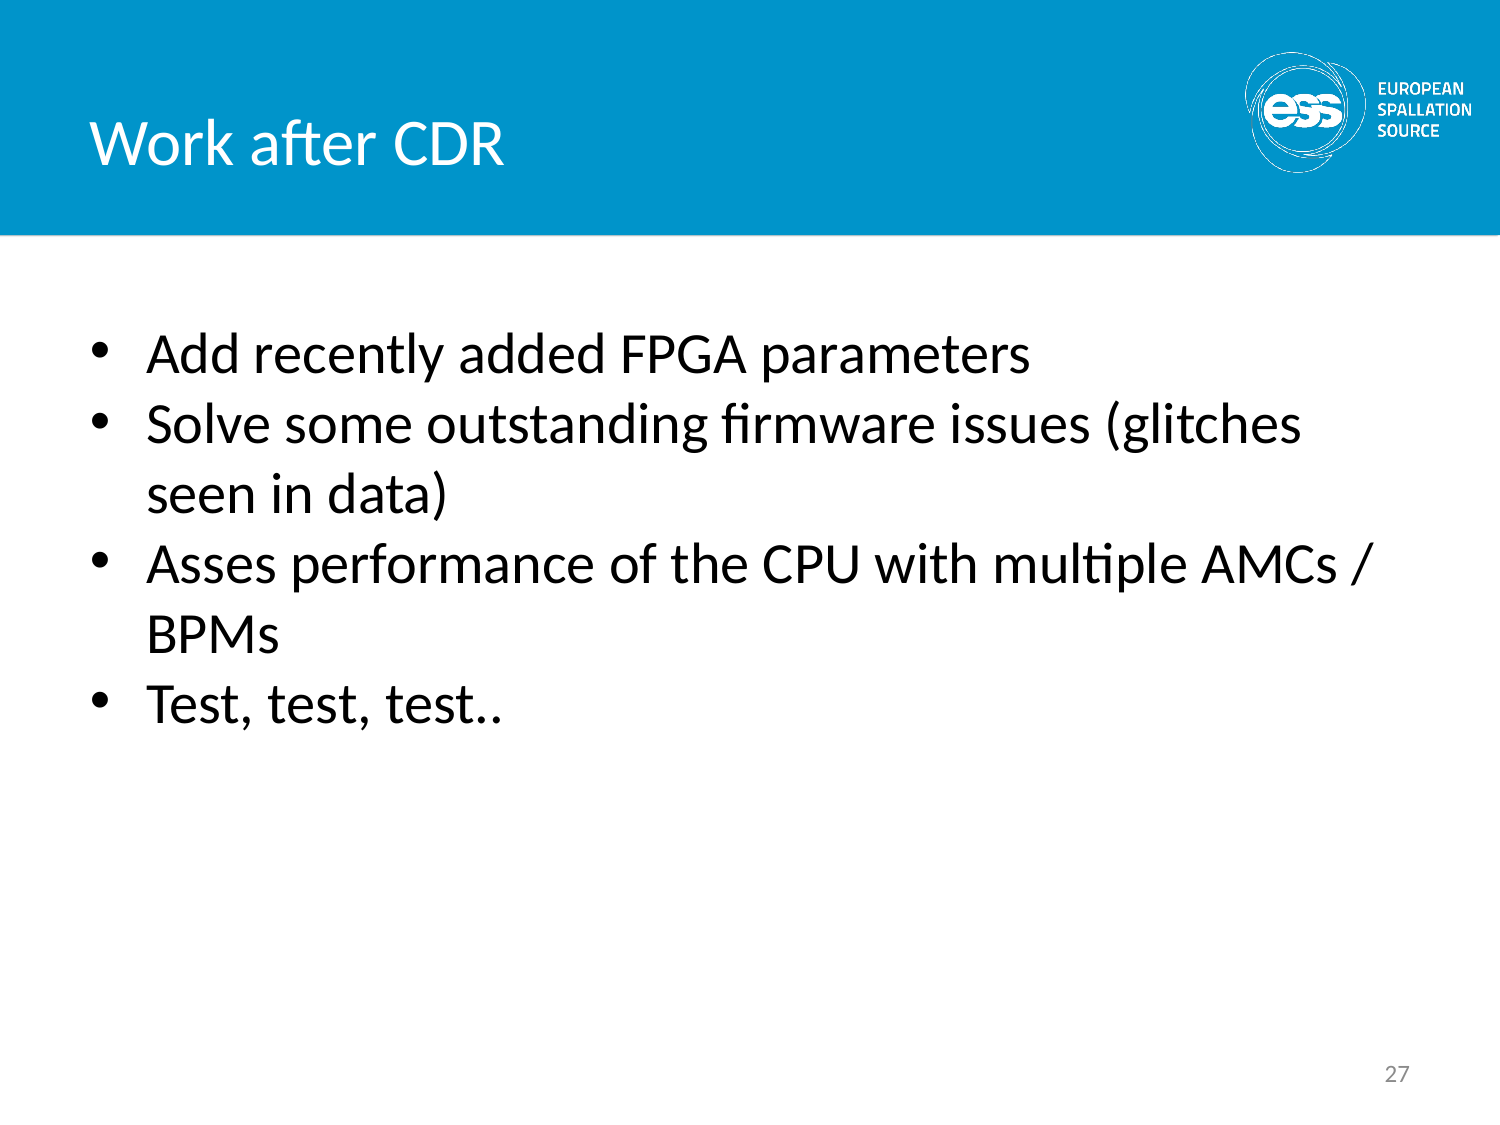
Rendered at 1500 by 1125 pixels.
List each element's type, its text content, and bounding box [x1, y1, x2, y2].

picture [1454, 83, 1458, 94]
picture [1398, 109, 1406, 115]
picture [1418, 104, 1423, 115]
picture [1423, 83, 1430, 94]
picture [1432, 125, 1438, 136]
picture [1264, 94, 1342, 127]
text_box <number> [1074, 1042, 1425, 1103]
picture [1443, 86, 1450, 93]
picture [1389, 104, 1393, 115]
picture [1409, 104, 1415, 115]
picture [1379, 83, 1385, 94]
picture [1436, 104, 1444, 115]
picture [1422, 125, 1428, 134]
picture [1400, 83, 1407, 94]
text_box Add recently added FPGA parameters Solve some outstanding firmware issues (glitches seen in data) Asses performance of the CPU with multiple AMCs / BPMs Test, test, test.. [74, 262, 1425, 1005]
text_box Work after CDR [75, 45, 1246, 233]
